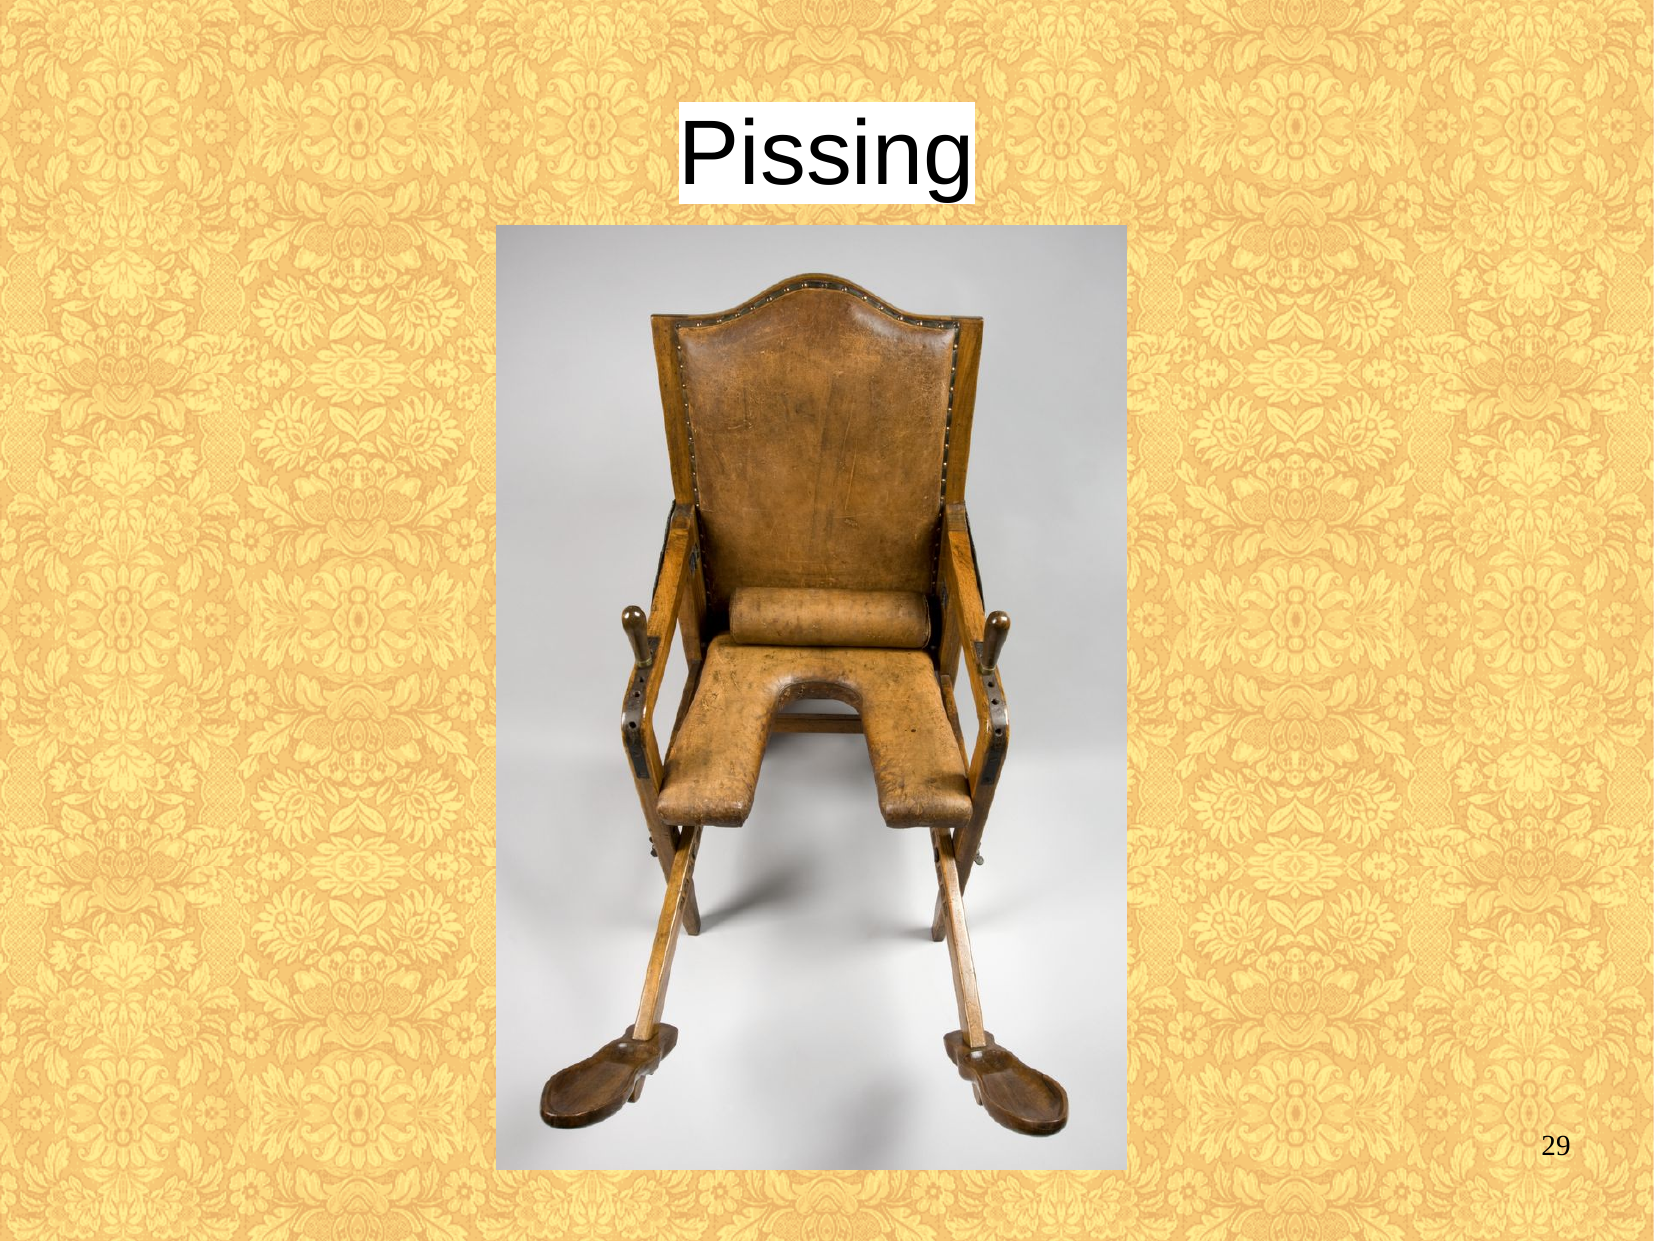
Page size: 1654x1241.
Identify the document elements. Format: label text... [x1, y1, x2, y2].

title Pissing [82, 49, 1571, 257]
picture [0, 0, 1654, 1241]
